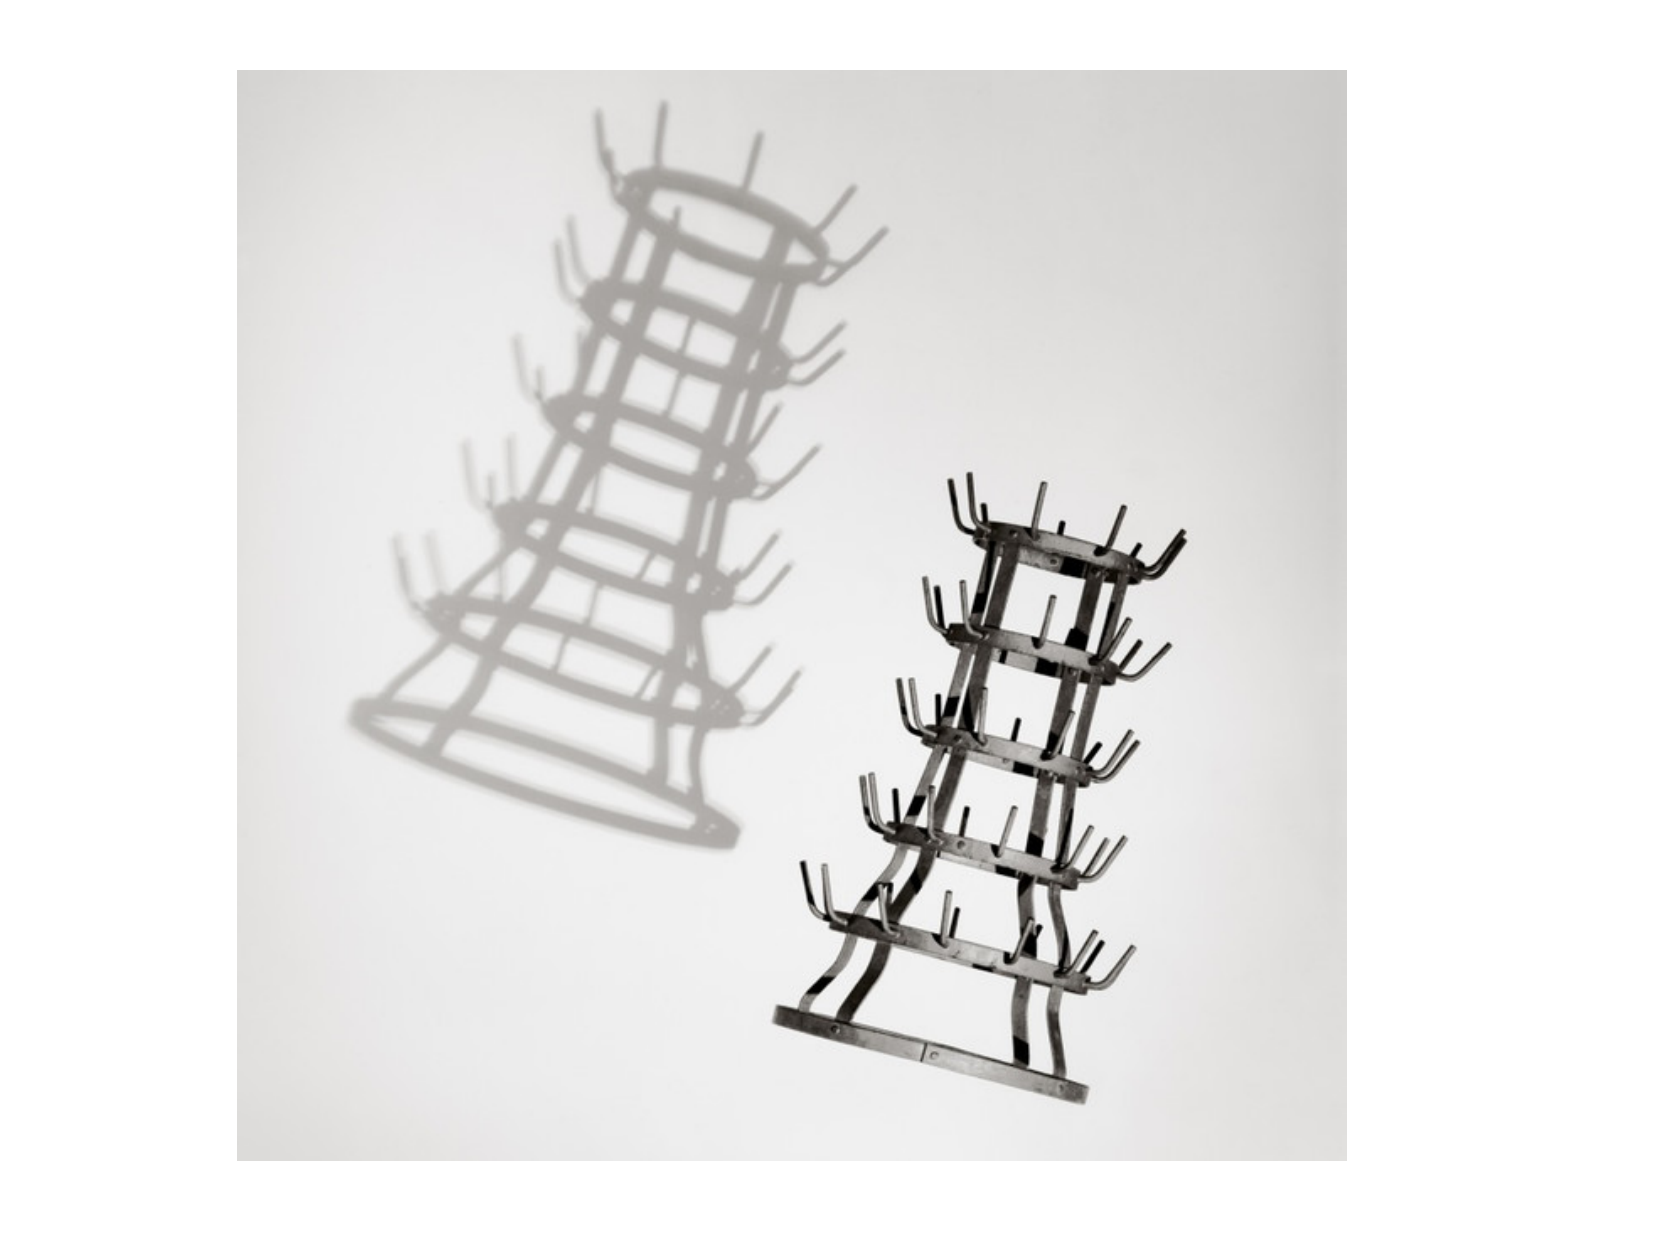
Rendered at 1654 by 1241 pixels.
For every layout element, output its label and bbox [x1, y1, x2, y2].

picture [237, 70, 1347, 1161]
